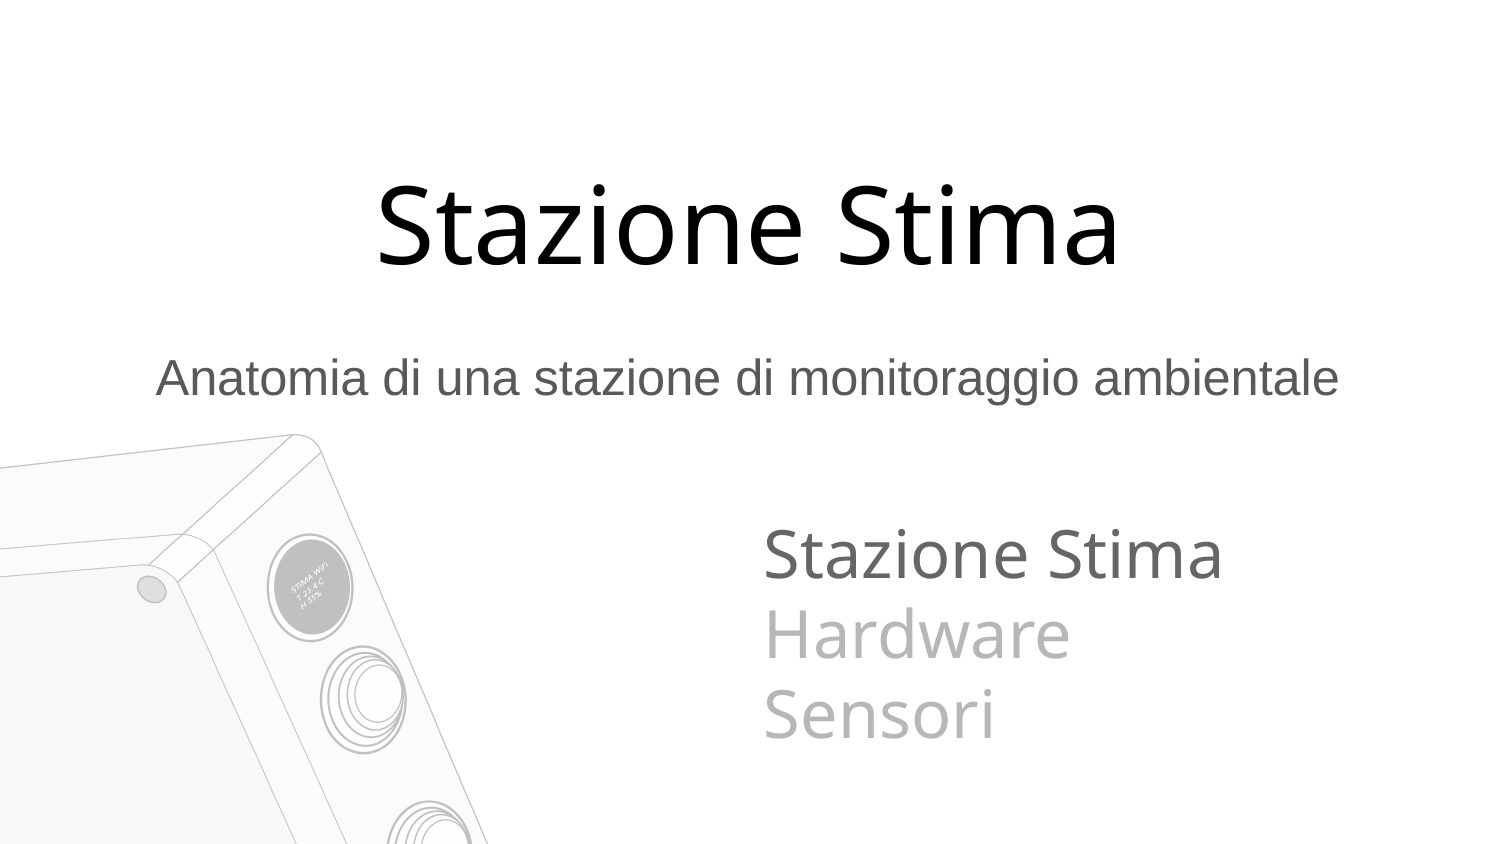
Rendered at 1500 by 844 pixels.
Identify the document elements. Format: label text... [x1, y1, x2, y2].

title Stazione Stima [51, 122, 1449, 459]
subtitle Anatomia di una stazione di monitoraggio ambientale [49, 334, 1447, 465]
text_box Stazione Stima Hardware Sensori [749, 496, 1372, 767]
picture [0, 434, 492, 844]
